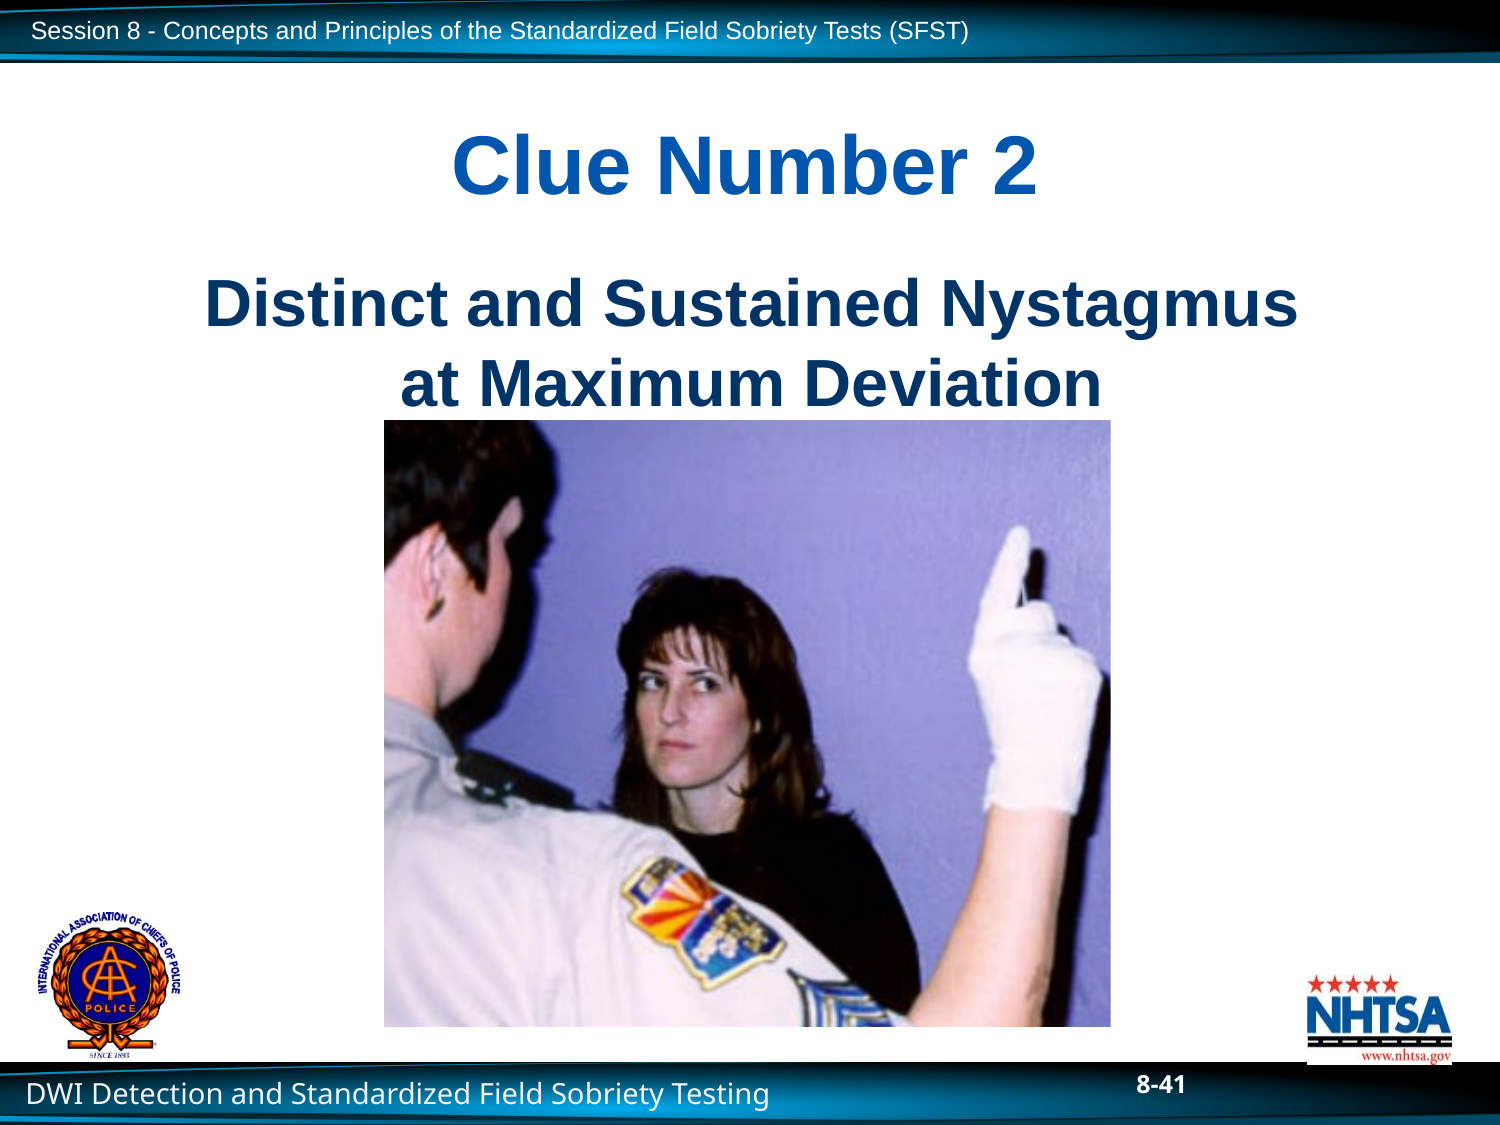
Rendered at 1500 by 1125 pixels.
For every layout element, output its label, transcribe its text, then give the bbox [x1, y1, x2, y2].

slide_number 8-41 [1121, 1055, 1472, 1116]
picture [383, 420, 1111, 1028]
list Distinct and Sustained Nystagmus at Maximum Deviation [91, 259, 1409, 980]
title Clue Number 2 [85, 111, 1406, 207]
